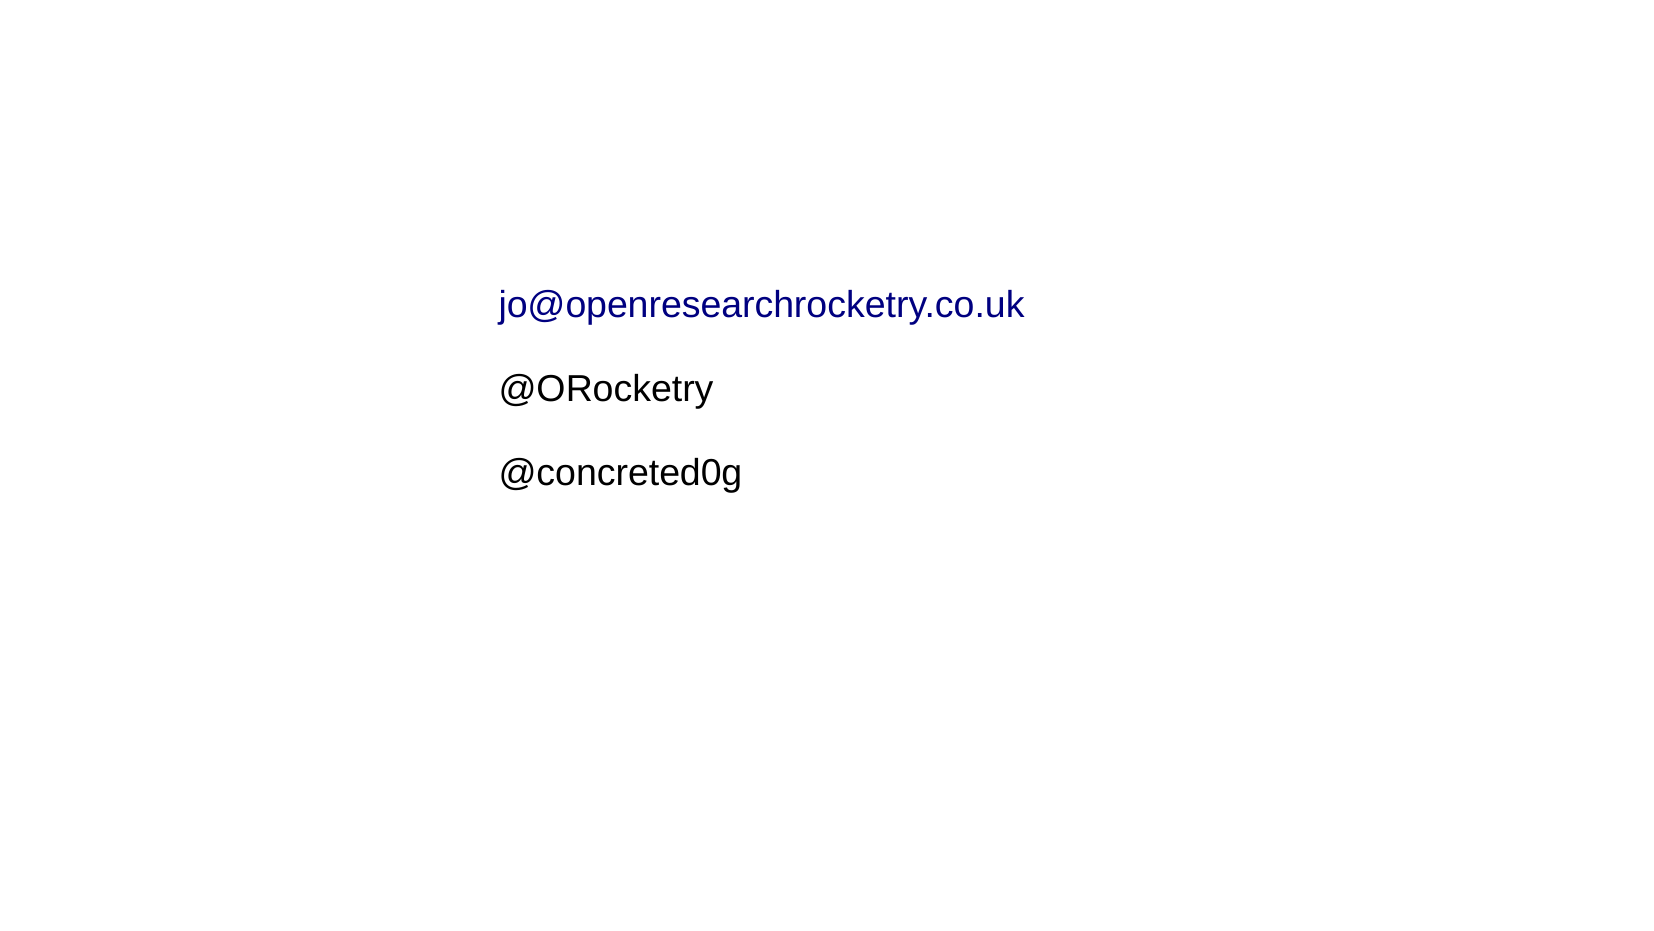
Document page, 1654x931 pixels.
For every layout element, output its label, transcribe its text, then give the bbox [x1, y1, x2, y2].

text_box jo@openresearchrocketry.co.uk @ORocketry @concreted0g [483, 276, 1040, 579]
